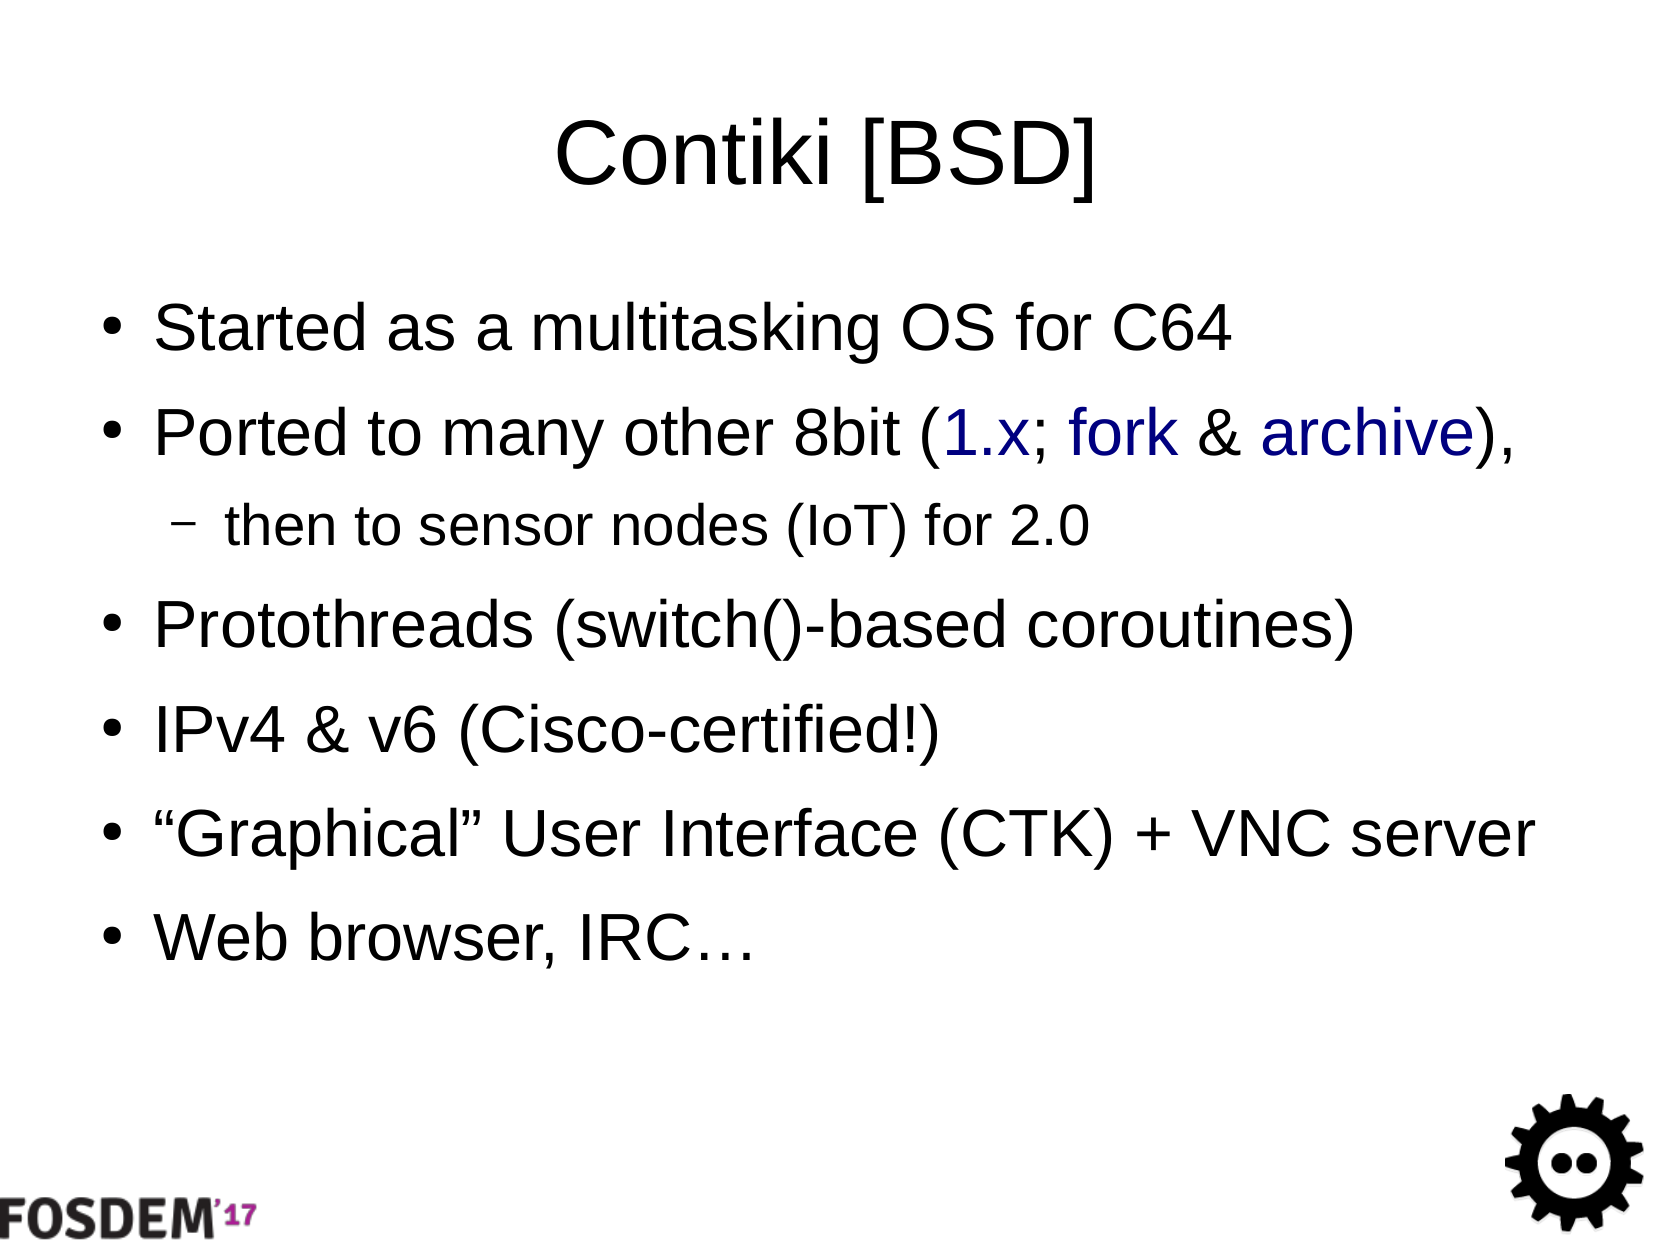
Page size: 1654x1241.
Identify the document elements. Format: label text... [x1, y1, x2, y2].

title Contiki [BSD] [82, 49, 1571, 257]
picture [0, 1196, 258, 1241]
picture [1505, 1094, 1648, 1235]
list Started as a multitasking OS for C64 Ported to many other 8bit (1.x; fork & archive), then to sensor nodes (IoT) for 2.0 Protothreads (switch()-based coroutines) IPv4 & v6 (Cisco-certified!) “Graphical” User Interface (CTK) + VNC server Web browser, IRC… [82, 290, 1571, 1010]
